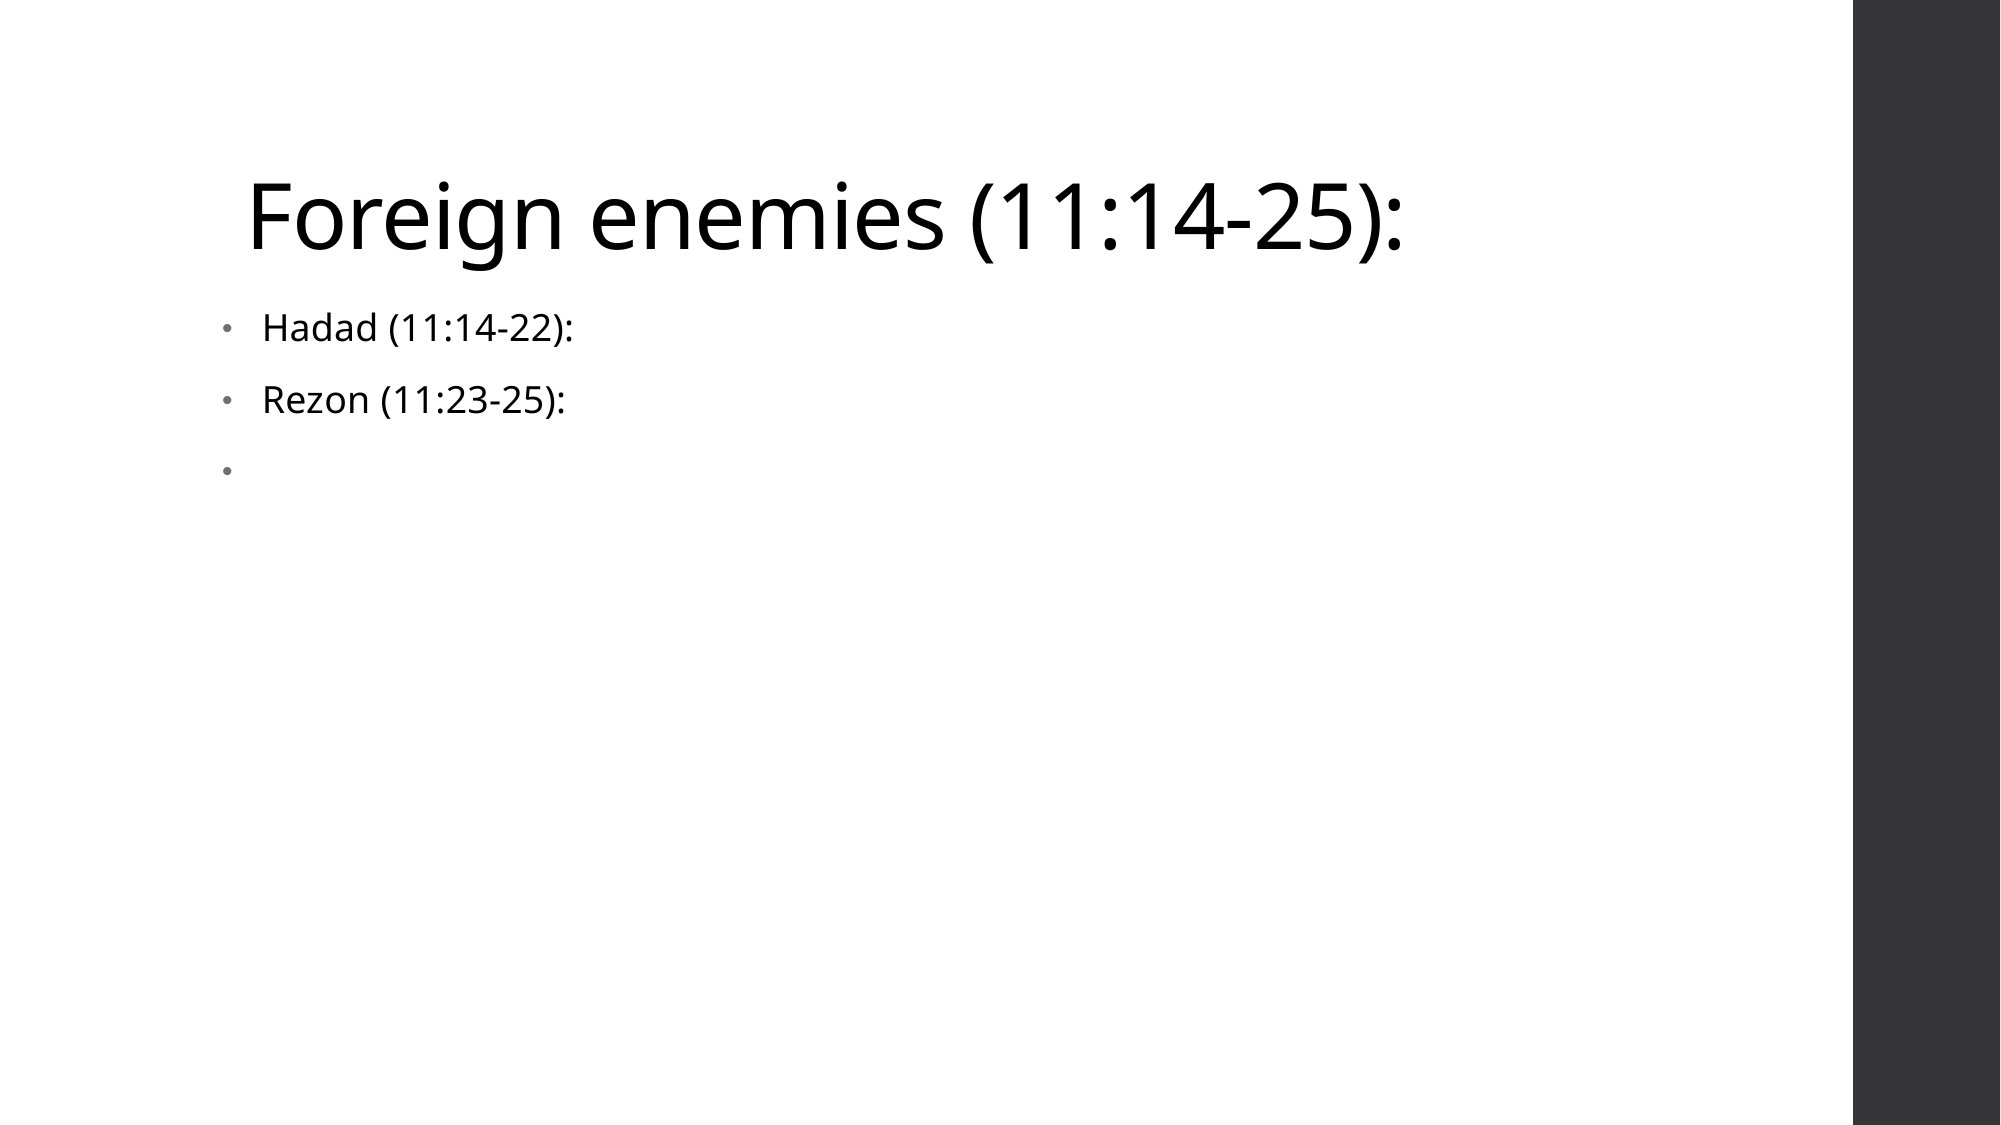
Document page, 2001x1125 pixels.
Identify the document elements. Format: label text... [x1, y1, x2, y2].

title Foreign enemies (11:14-25): [206, 60, 1797, 278]
list Hadad (11:14-22): Rezon (11:23-25): [206, 299, 1617, 1014]
